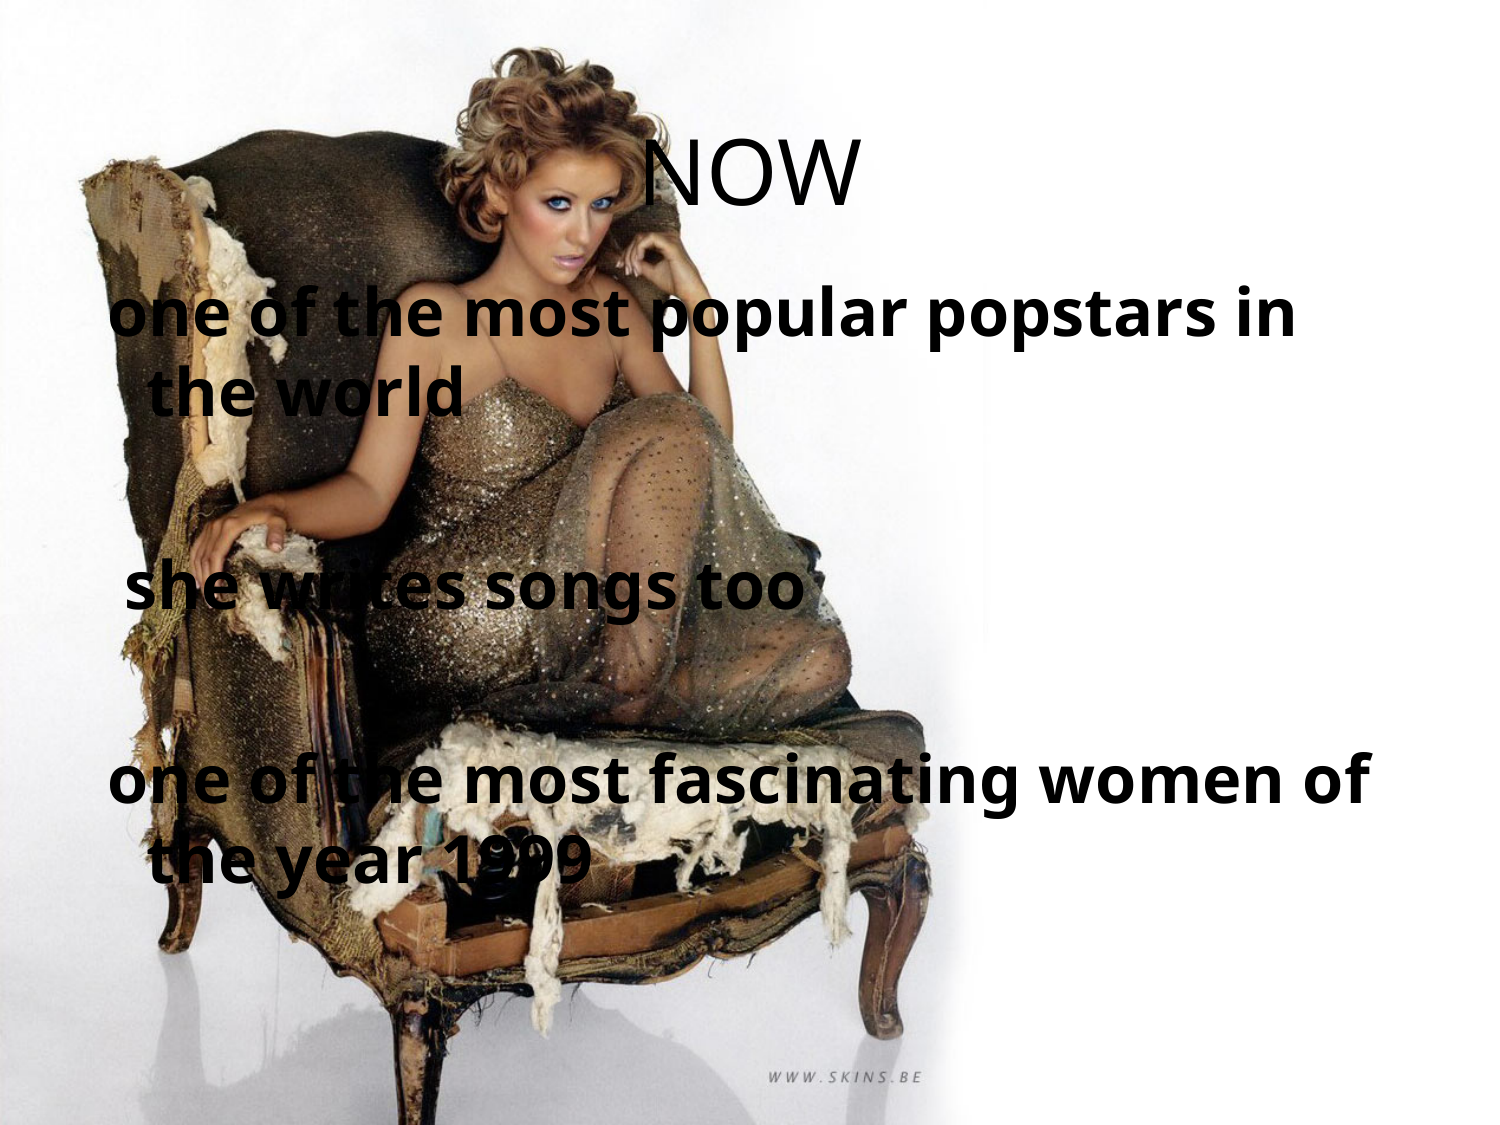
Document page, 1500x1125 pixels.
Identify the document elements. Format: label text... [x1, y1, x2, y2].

title NOW [75, 44, 1425, 262]
picture [0, 0, 1500, 1125]
list one of the most popular popstars in the world she writes songs too one of the most fascinating women of the year 1999 [75, 262, 1425, 1005]
